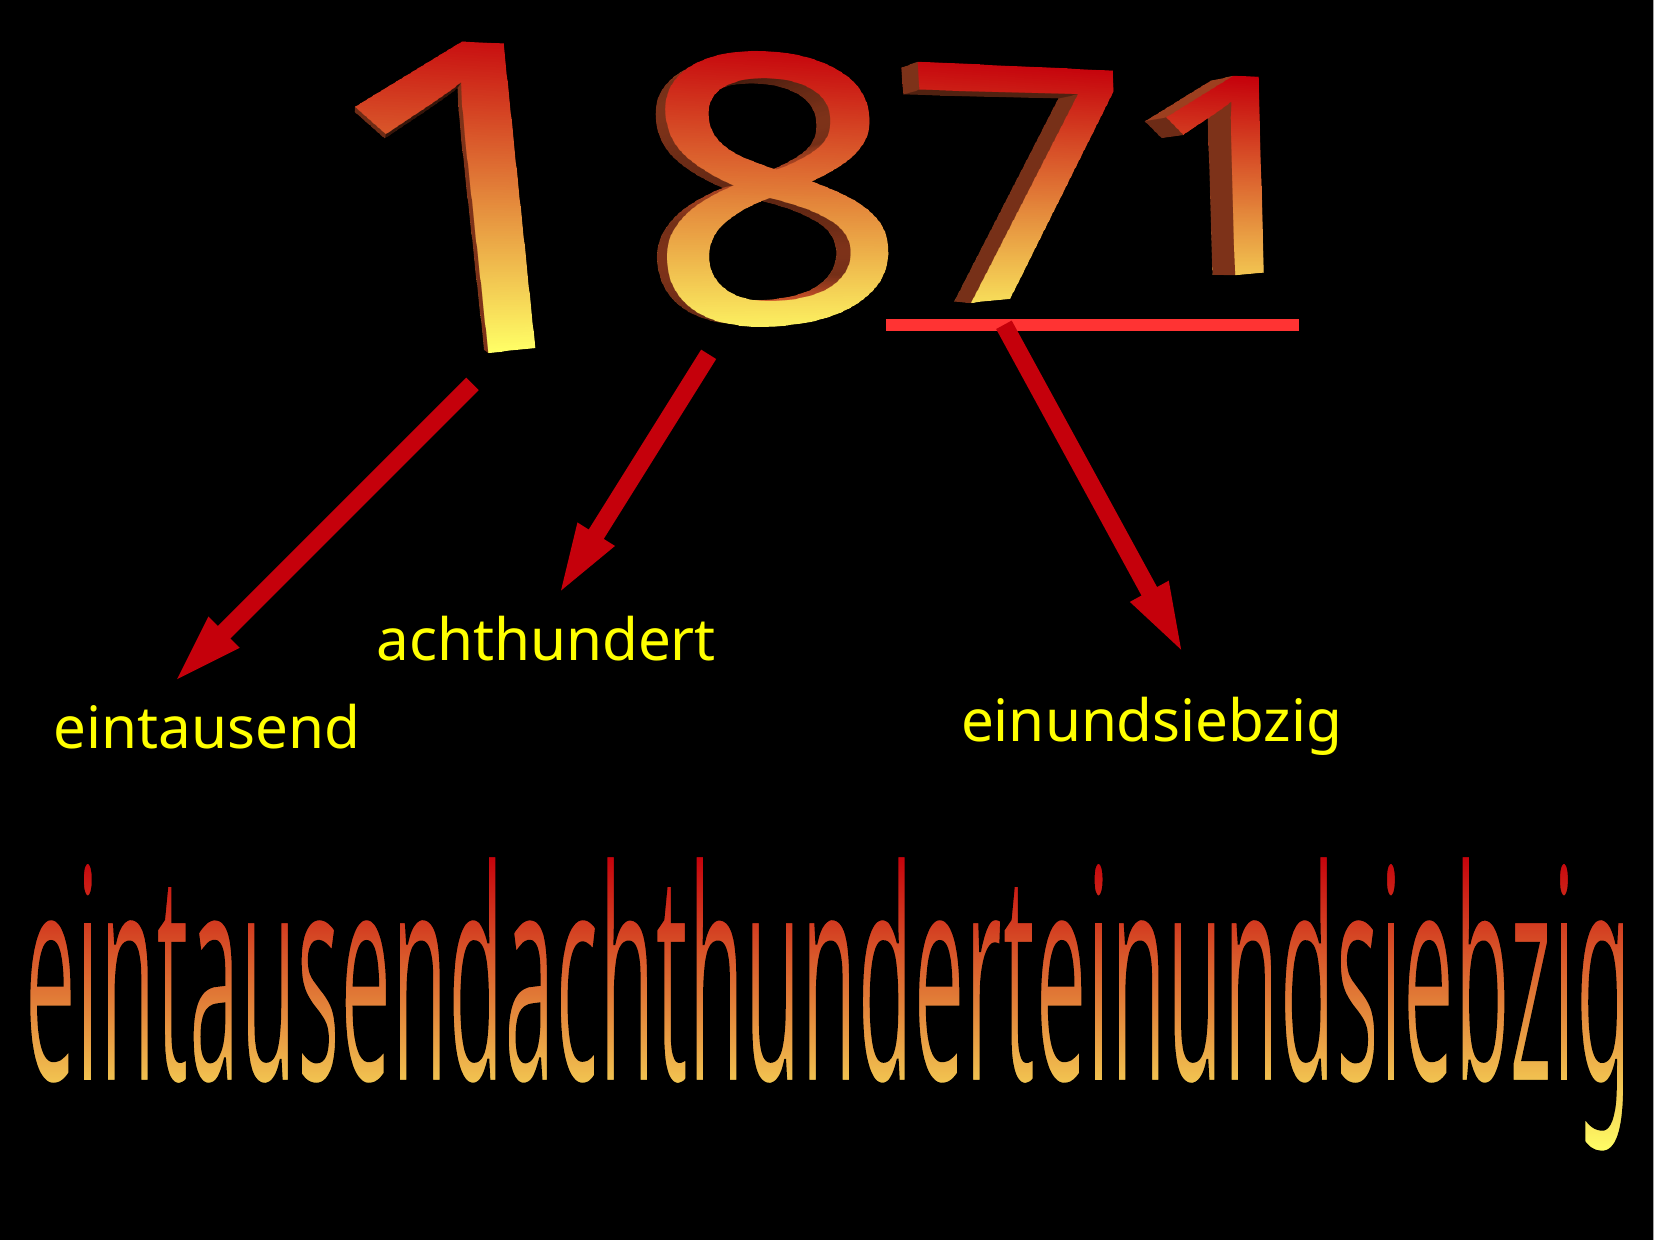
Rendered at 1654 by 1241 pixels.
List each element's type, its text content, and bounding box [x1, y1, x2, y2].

text_box eintausendachthunderteinundsiebzig [1230, 919, 1272, 1081]
text_box eintausendachthunderteinundsiebzig [1040, 919, 1083, 1084]
text_box eintausendachthunderteinundsiebzig [1173, 922, 1216, 1084]
text_box eintausendachthunderteinundsiebzig [452, 856, 497, 1084]
text_box eintausendachthunderteinundsiebzig [83, 922, 92, 1081]
text_box eintausendachthunderteinundsiebzig [918, 919, 961, 1084]
text_box eintausendachthunderteinundsiebzig [1118, 919, 1160, 1081]
text_box einundsiebzig [944, 671, 1359, 768]
text_box eintausendachthunderteinundsiebzig [972, 919, 1001, 1081]
text_box eintausendachthunderteinundsiebzig [1386, 922, 1395, 1081]
text_box eintausendachthunderteinundsiebzig [1512, 922, 1549, 1081]
text_box eintausendachthunderteinundsiebzig [695, 856, 738, 1081]
text_box eintausendachthunderteinundsiebzig [1284, 856, 1328, 1084]
text_box eintausendachthunderteinundsiebzig [300, 919, 336, 1084]
text_box eintausendachthunderteinundsiebzig [1094, 922, 1103, 1081]
text_box eintausendachthunderteinundsiebzig [560, 919, 596, 1084]
text_box eintausendachthunderteinundsiebzig [192, 919, 233, 1084]
text_box eintausendachthunderteinundsiebzig [1340, 919, 1375, 1084]
text_box eintausendachthunderteinundsiebzig [862, 856, 906, 1084]
text_box eintausendachthunderteinundsiebzig [1580, 919, 1624, 1152]
text_box eintausendachthunderteinundsiebzig [1407, 919, 1450, 1084]
text_box achthundert [354, 590, 739, 687]
text_box eintausendachthunderteinundsiebzig [29, 919, 72, 1084]
text_box eintausendachthunderteinundsiebzig [1003, 886, 1034, 1084]
text_box eintausendachthunderteinundsiebzig [1461, 856, 1506, 1084]
text_box eintausendachthunderteinundsiebzig [606, 856, 648, 1081]
text_box eintausendachthunderteinundsiebzig [507, 919, 548, 1084]
text_box eintausendachthunderteinundsiebzig [157, 886, 187, 1084]
text_box eintausendachthunderteinundsiebzig [344, 919, 387, 1084]
text_box eintausendachthunderteinundsiebzig [656, 886, 687, 1084]
text_box eintausendachthunderteinundsiebzig [808, 919, 850, 1081]
text_box eintausend [29, 679, 384, 776]
text_box eintausendachthunderteinundsiebzig [751, 922, 794, 1084]
text_box eintausendachthunderteinundsiebzig [1559, 922, 1568, 1081]
text_box eintausendachthunderteinundsiebzig [247, 922, 289, 1084]
text_box eintausendachthunderteinundsiebzig [107, 919, 149, 1081]
text_box eintausendachthunderteinundsiebzig [399, 919, 441, 1081]
